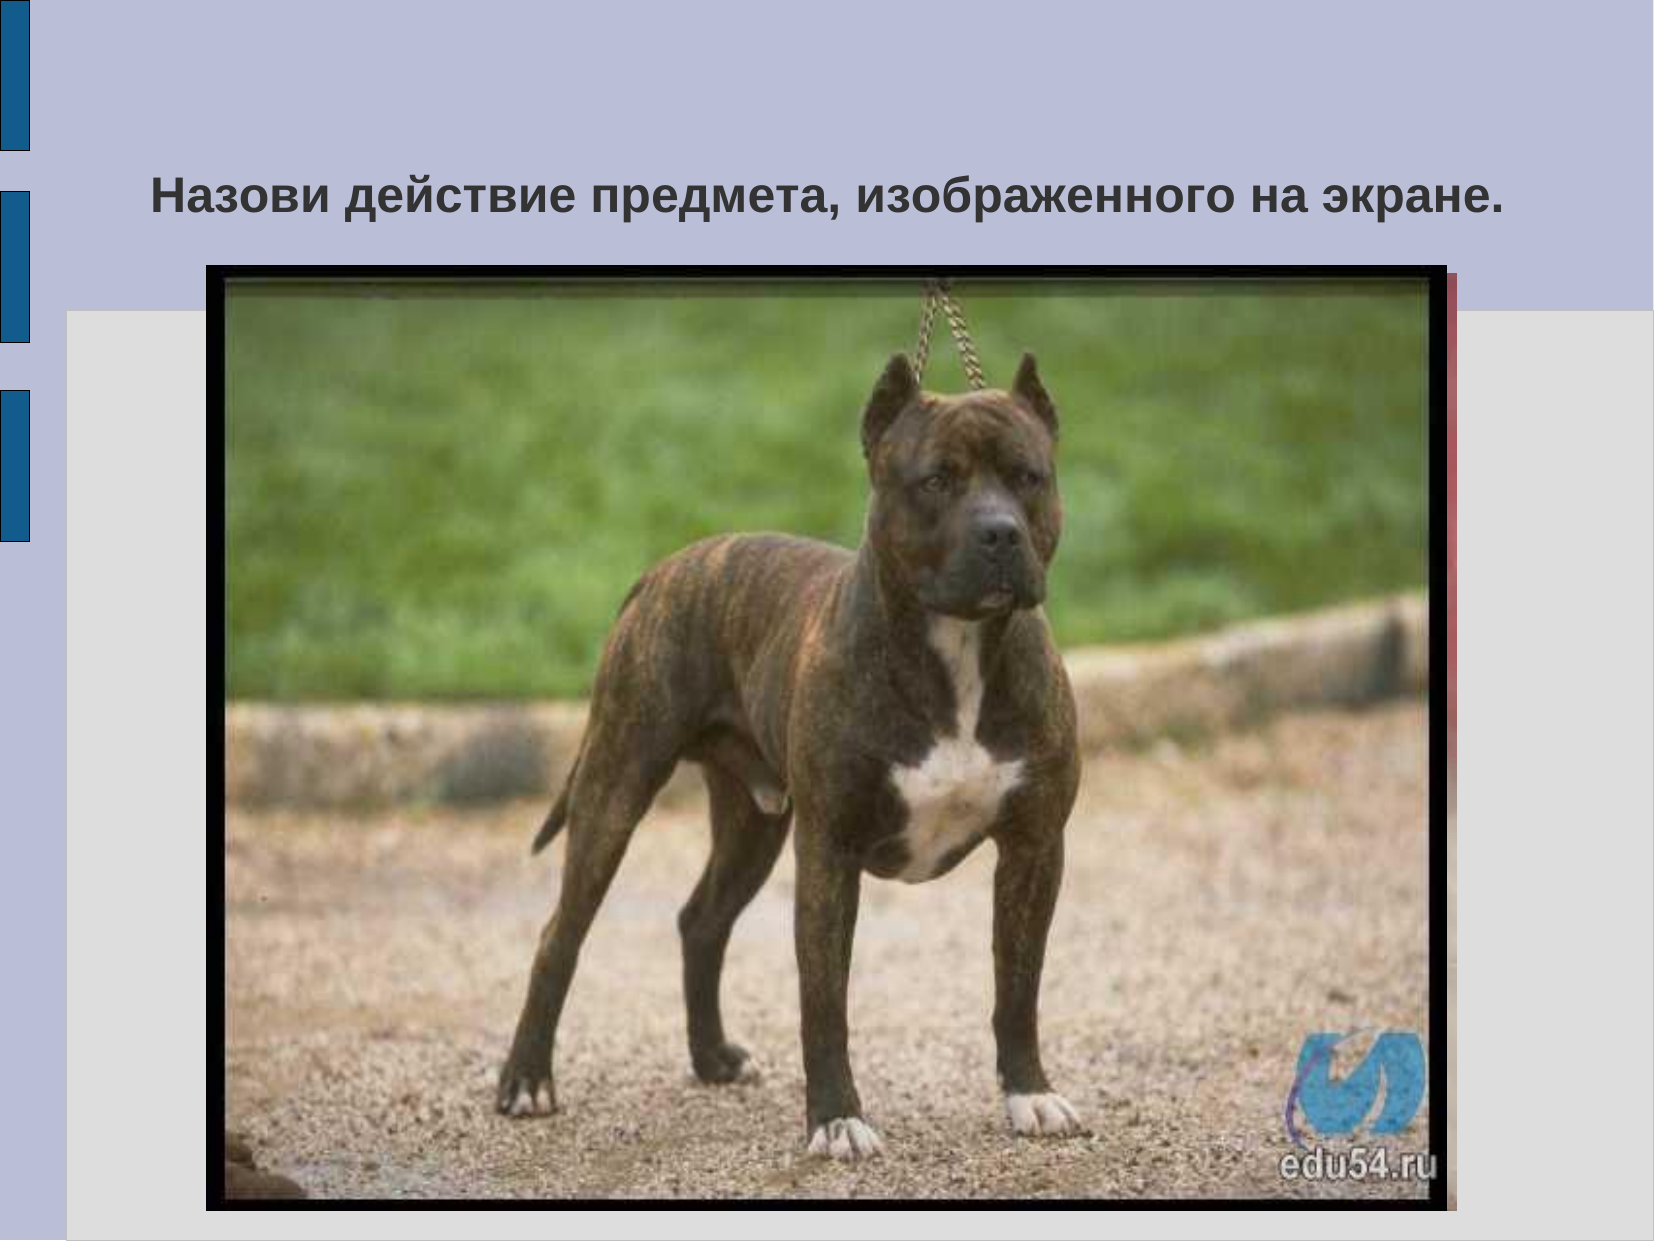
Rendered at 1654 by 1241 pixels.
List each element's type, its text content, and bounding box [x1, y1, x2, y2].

title Назови действие предмета, изображенного на экране. [121, 91, 1534, 299]
picture [206, 265, 1457, 1211]
